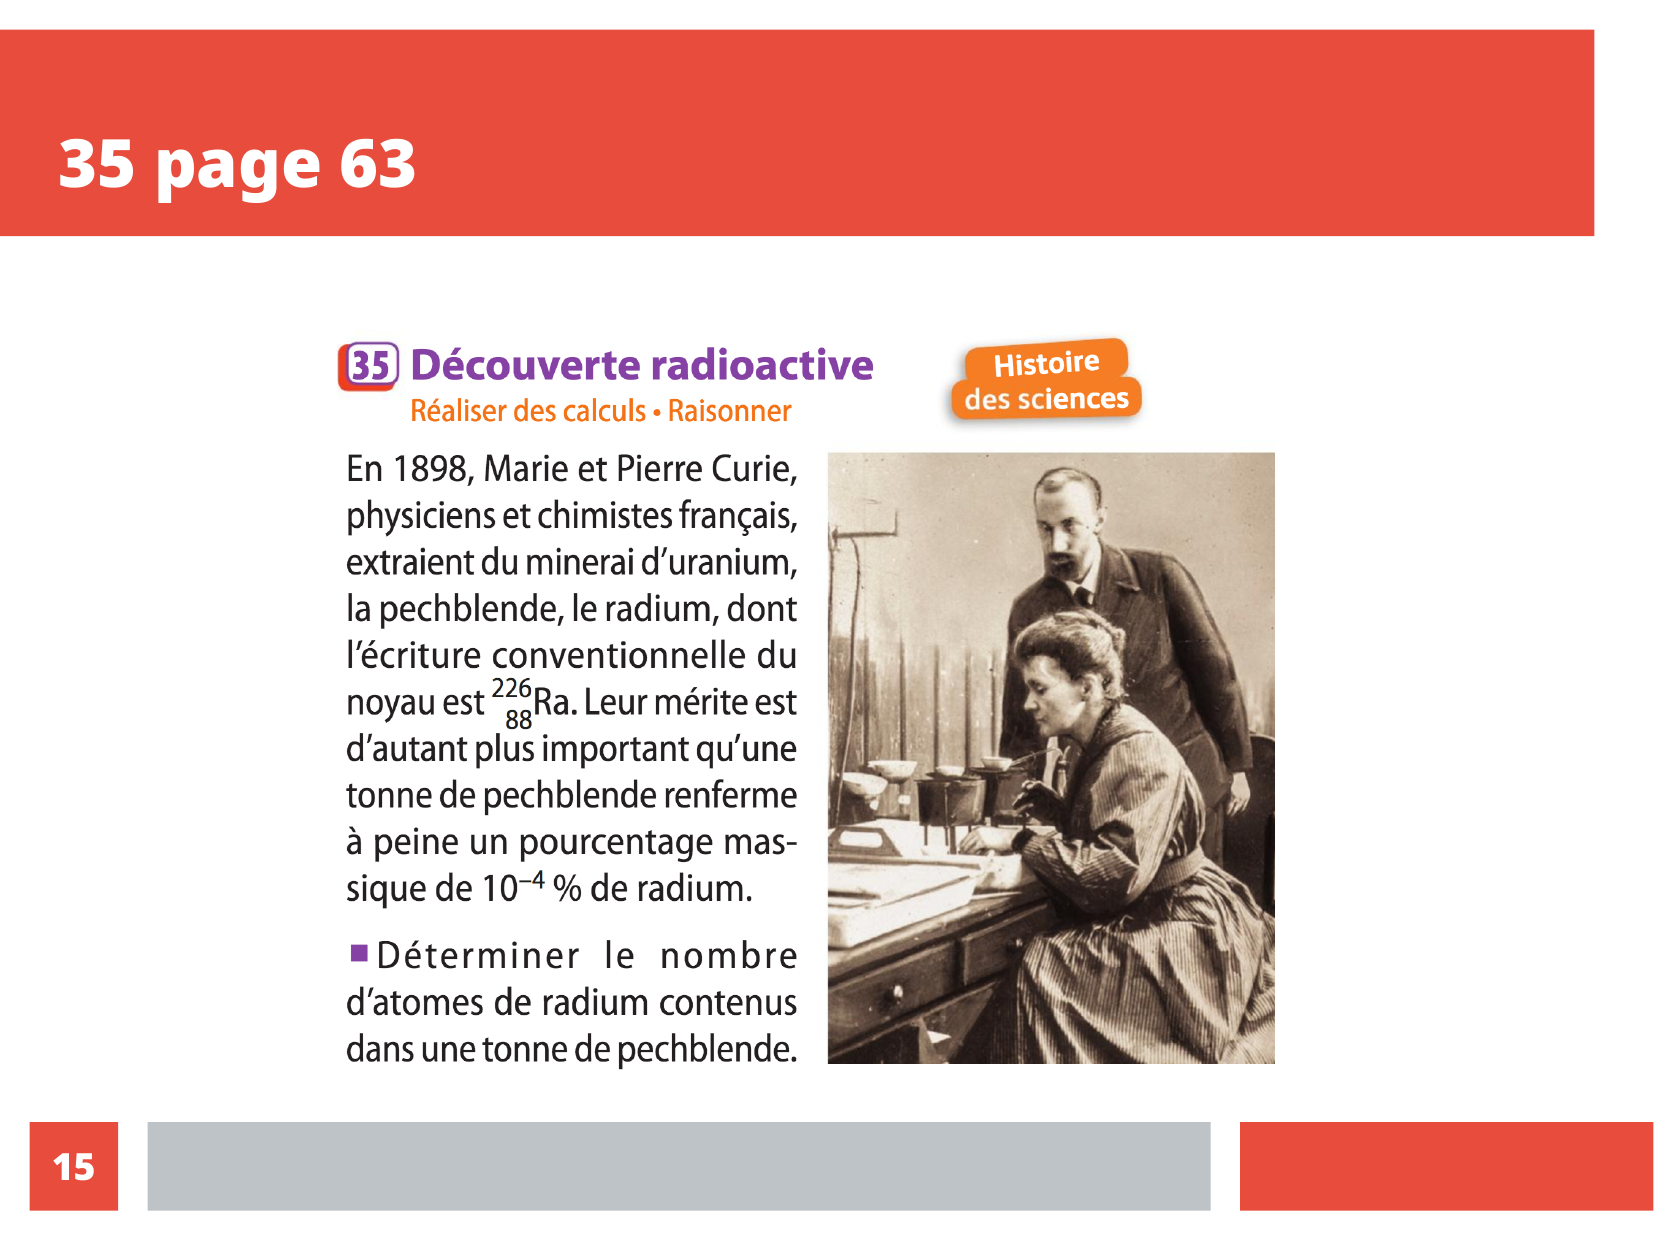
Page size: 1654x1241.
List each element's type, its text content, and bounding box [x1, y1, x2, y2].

picture [329, 324, 1295, 1093]
title 35 page 63 [59, 59, 1595, 207]
